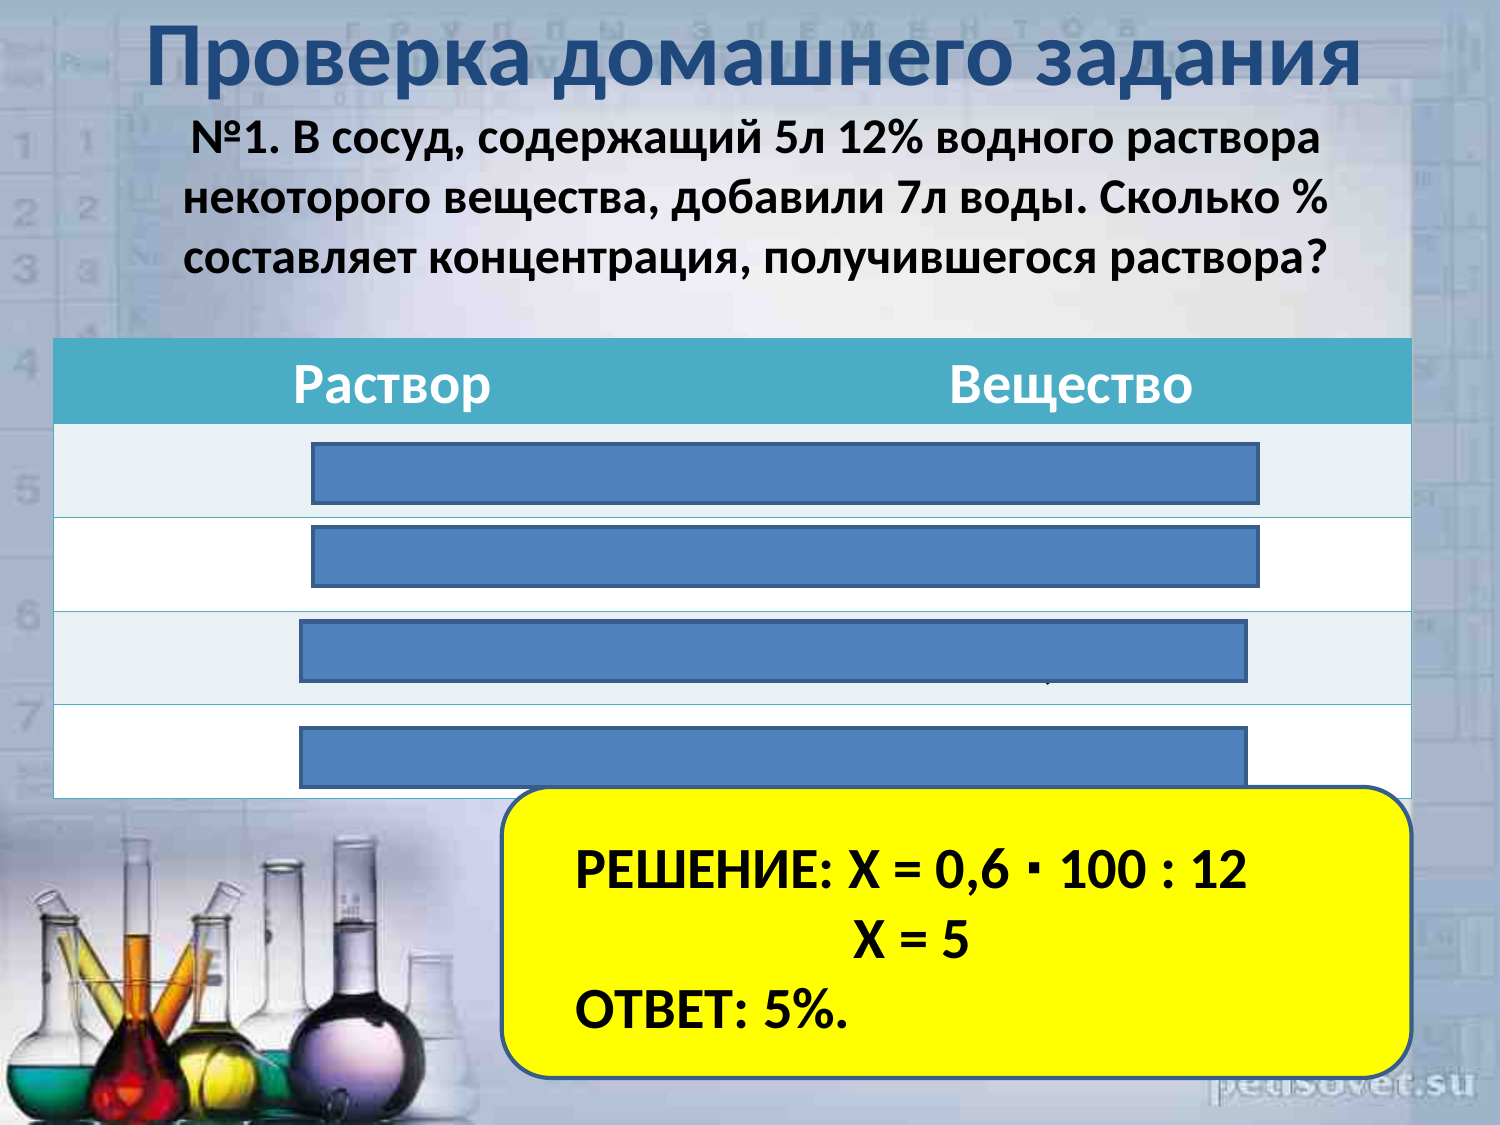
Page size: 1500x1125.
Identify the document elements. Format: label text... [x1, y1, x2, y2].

table_header Раствор [54, 339, 732, 423]
table_cell 0,12 ∙ 5 = 0,6(л) [732, 424, 1411, 517]
text_box [312, 444, 1258, 504]
table_cell 5 л [54, 424, 732, 517]
table_cell 7 л [54, 518, 732, 611]
table_cell 12 л [54, 612, 732, 704]
title Проверка домашнего задания №1. В сосуд, содержащий 5л 12% водного раствора некоторого вещества, добавили 7л воды. Сколько % составляет концентрация, получившегося раствора? [76, 0, 1436, 228]
text_box [312, 527, 1258, 587]
text_box РЕШЕНИЕ: Х = 0,6 ∙ 100 : 12 Х = 5 ОТВЕТ: 5%. [560, 822, 1412, 1118]
table_cell 0,6 л [732, 612, 1411, 704]
table_cell 100% [54, 705, 732, 798]
table_cell нет [732, 518, 1411, 611]
table_cell Х% [732, 705, 1411, 798]
text_box [301, 621, 1247, 681]
picture [0, 0, 1500, 1125]
text_box [301, 727, 1410, 1078]
table_header Вещество [732, 339, 1411, 423]
